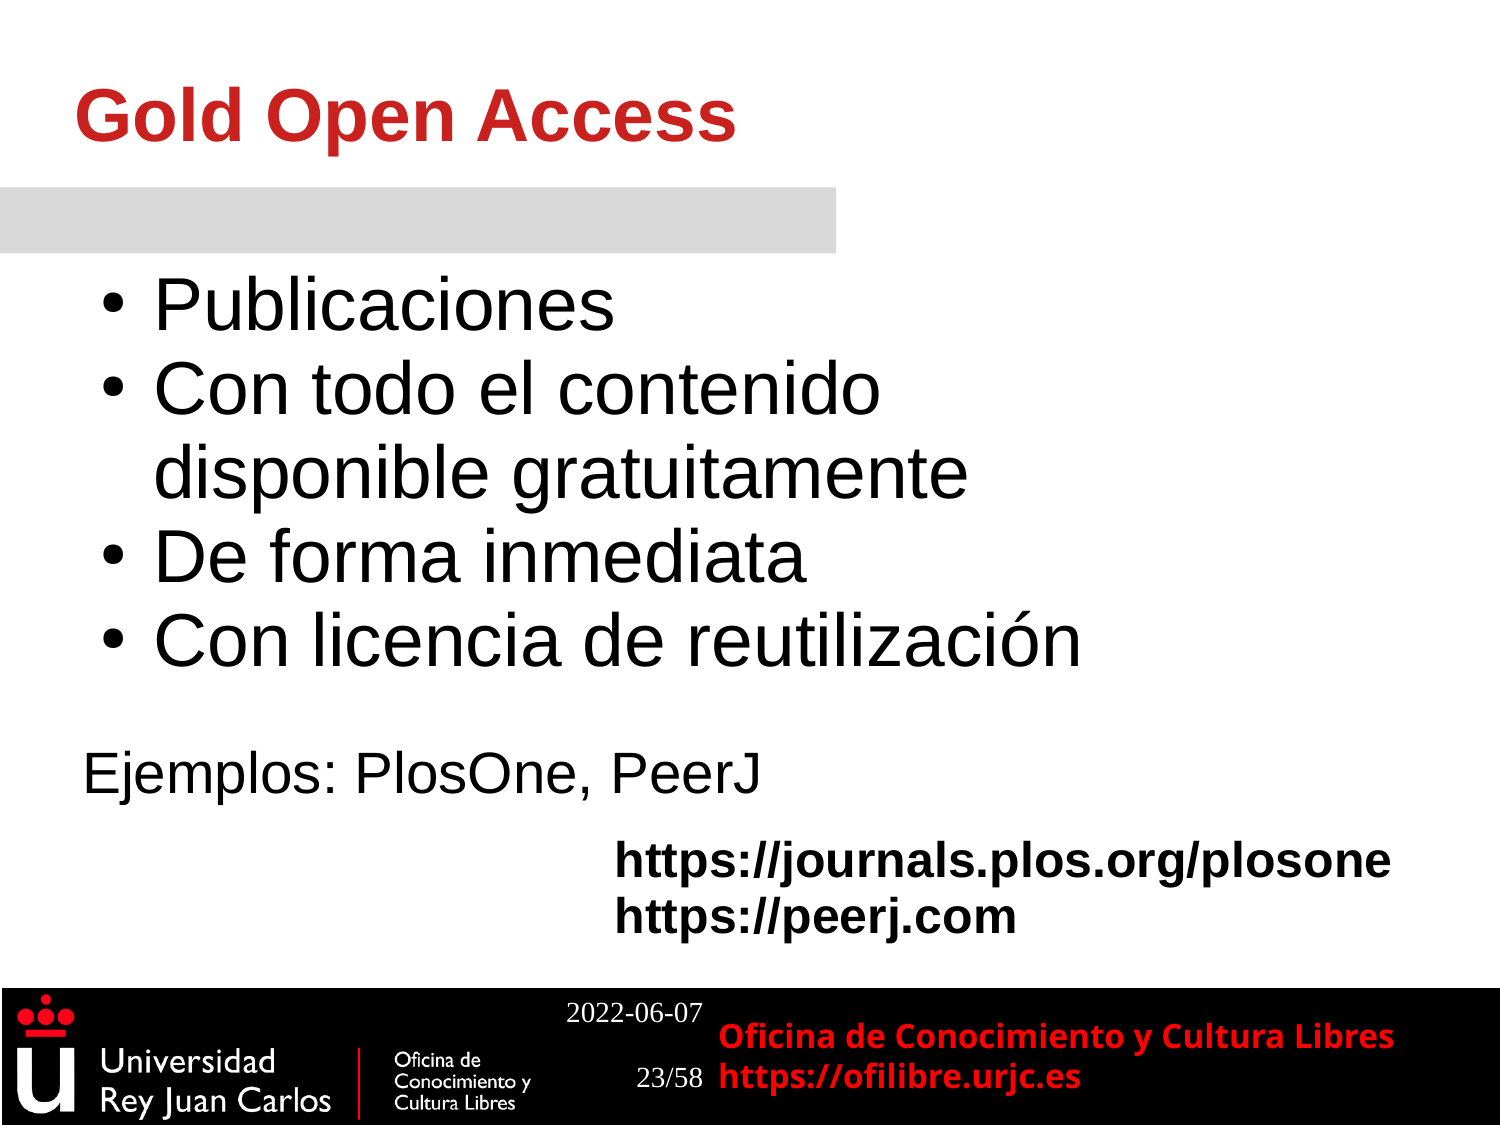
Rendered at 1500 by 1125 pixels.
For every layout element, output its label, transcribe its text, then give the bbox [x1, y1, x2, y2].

picture [17, 994, 531, 1120]
text_box Gold Open Access [60, 66, 991, 249]
text_box Publicaciones Con todo el contenido disponible gratuitamente De forma inmediata Con licencia de reutilización Ejemplos: PlosOne, PeerJ [67, 254, 1201, 814]
title [75, 7, 1425, 196]
text_box https://journals.plos.org/plosone https://peerj.com [600, 825, 1441, 952]
